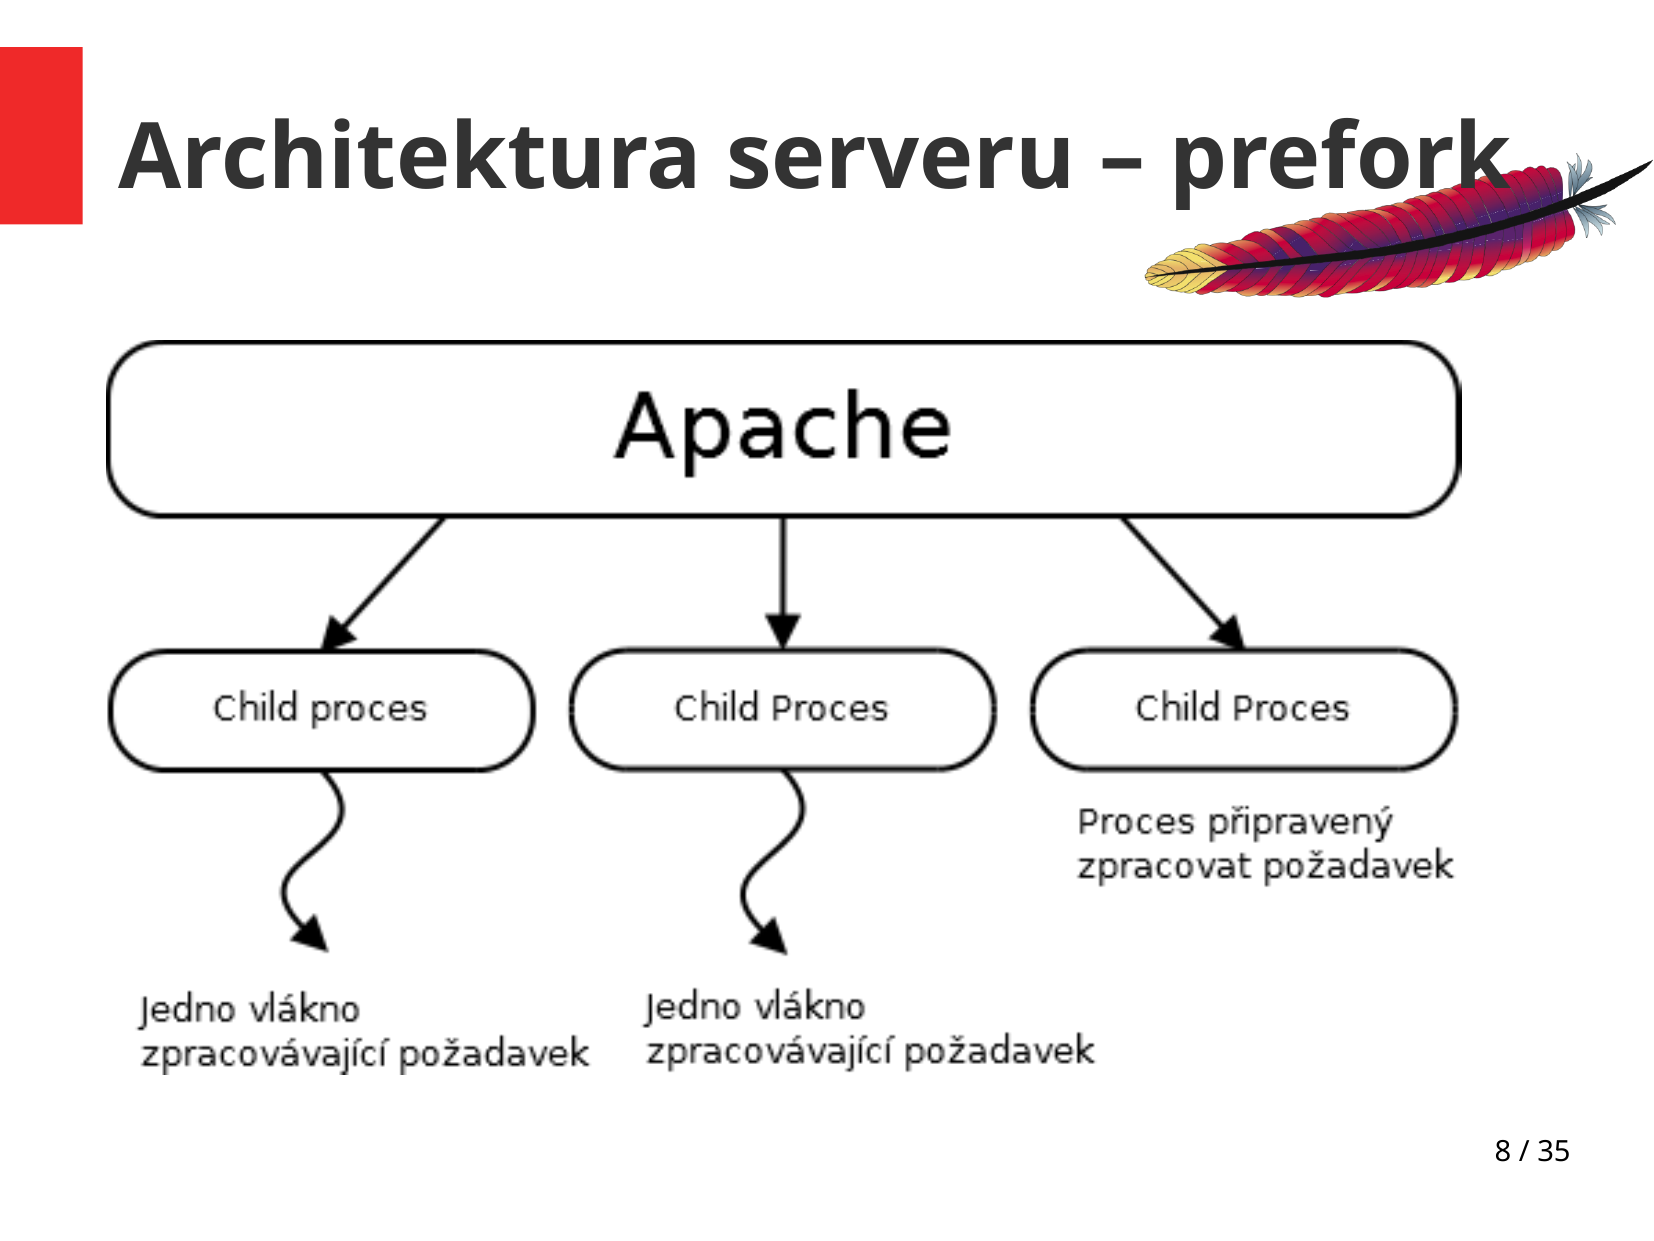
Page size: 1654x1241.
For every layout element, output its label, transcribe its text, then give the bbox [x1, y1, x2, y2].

title Architektura serveru – prefork [118, 49, 1571, 257]
picture [1144, 153, 1654, 298]
picture [106, 340, 1462, 1075]
